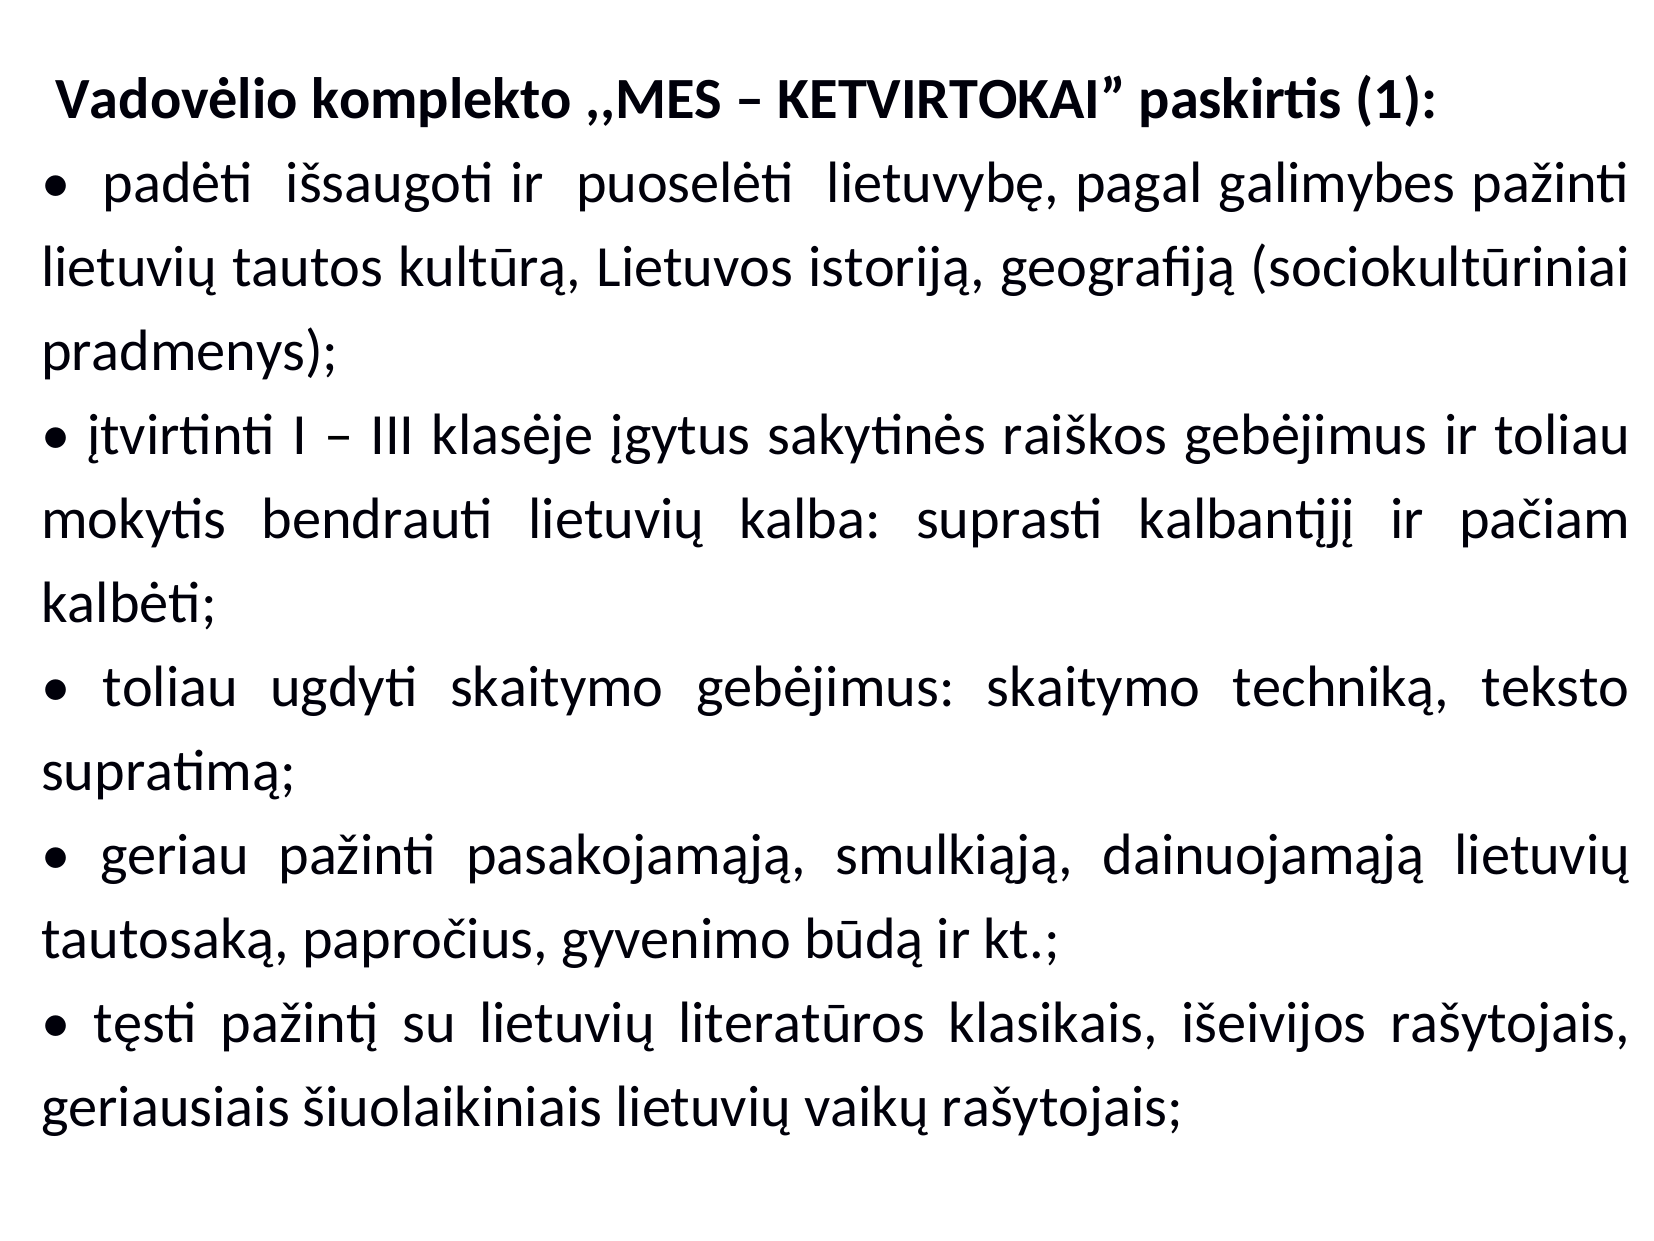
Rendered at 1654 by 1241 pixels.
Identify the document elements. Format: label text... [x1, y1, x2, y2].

text_box Vadovėlio komplekto ,,MES – KETVIRTOKAI” paskirtis (1): • padėti išsaugoti ir puoselėti lietuvybę, pagal galimybes pažinti lietuvių tautos kultūrą, Lietuvos istoriją, geografiją (sociokultūriniai pradmenys); • įtvirtinti I – III klasėje įgytus sakytinės raiškos gebėjimus ir toliau mokytis bendrauti lietuvių kalba: suprasti kalbantįjį ir pačiam kalbėti; • toliau ugdyti skaitymo gebėjimus: skaitymo techniką, teksto supratimą; • geriau pažinti pasakojamąją, smulkiąją, dainuojamąją lietuvių tautosaką, papročius, gyvenimo būdą ir kt.; • tęsti pažintį su lietuvių literatūros klasikais, išeivijos rašytojais, geriausiais šiuolaikiniais lietuvių vaikų rašytojais; [26, 39, 1654, 1229]
